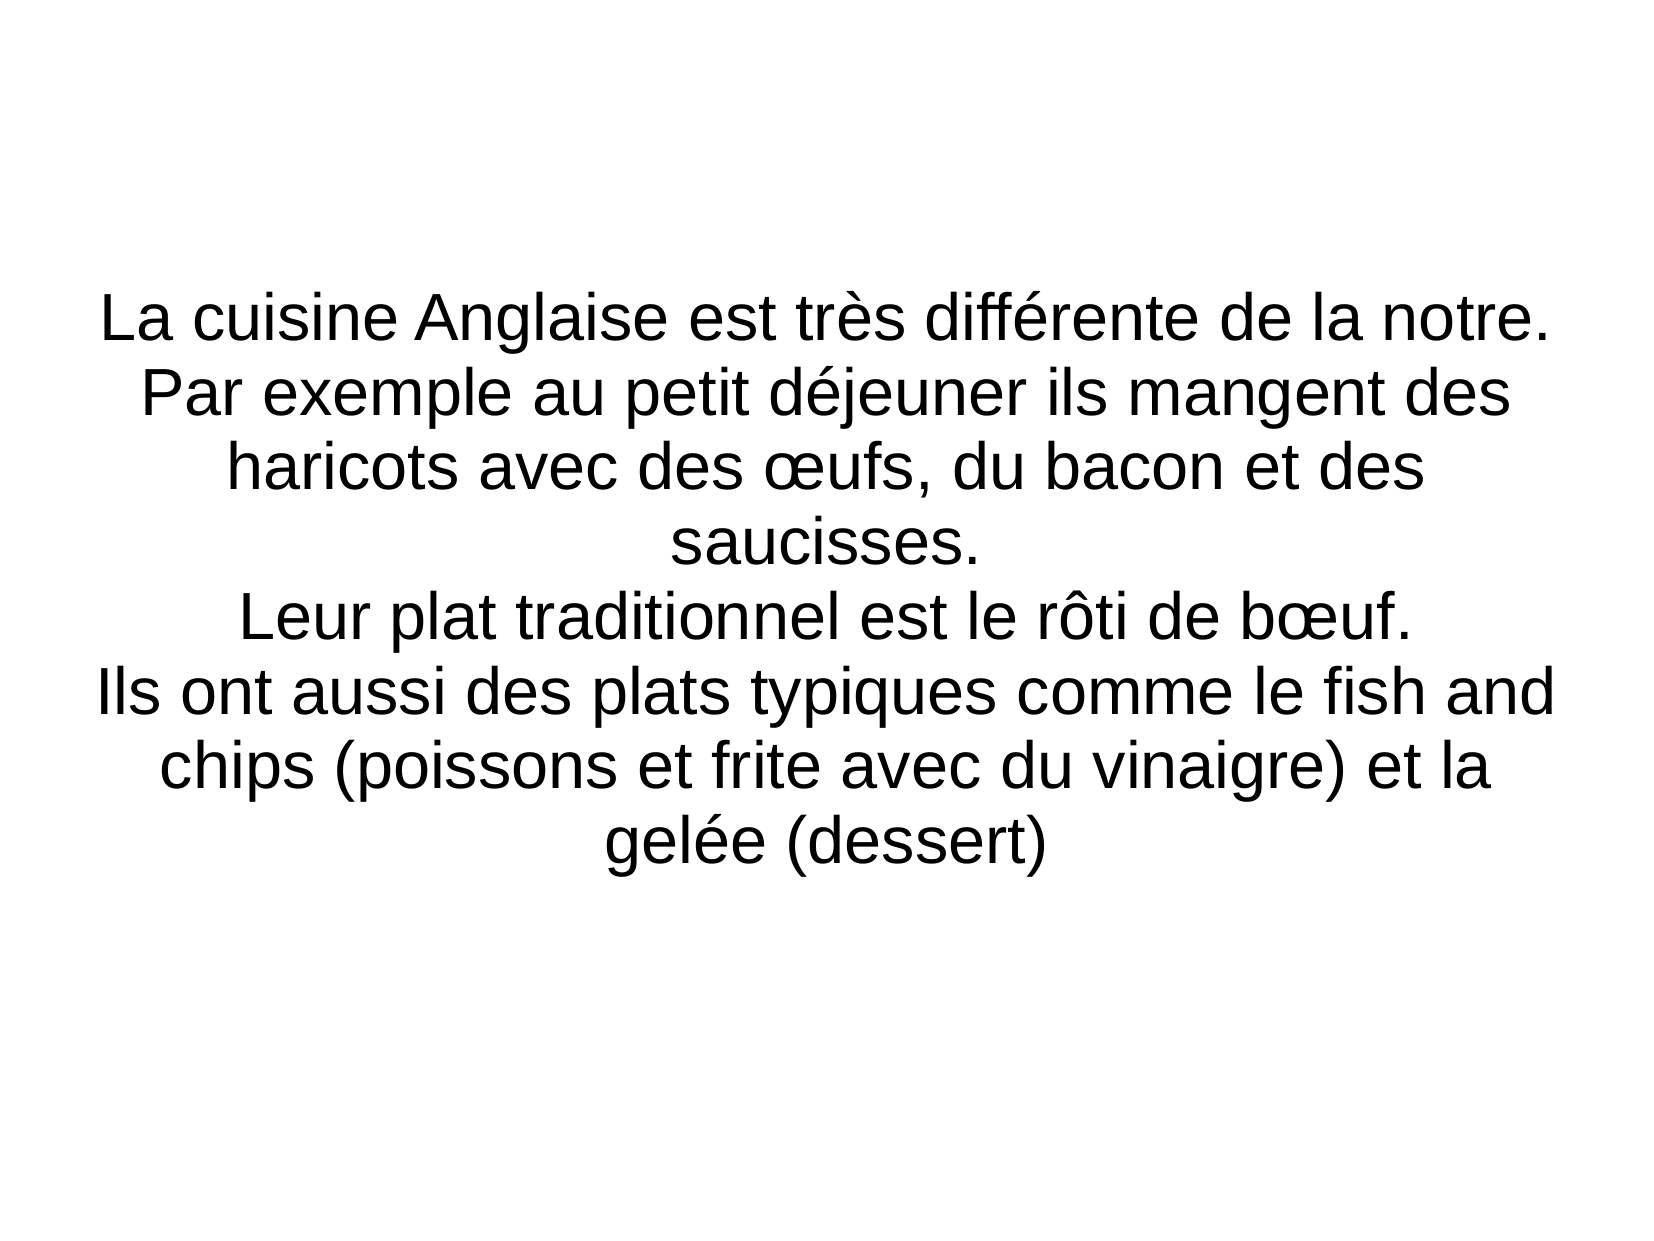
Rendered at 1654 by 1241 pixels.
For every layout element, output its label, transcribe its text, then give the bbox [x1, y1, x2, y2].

subtitle La cuisine Anglaise est très différente de la notre. Par exemple au petit déjeuner ils mangent des haricots avec des œufs, du bacon et des saucisses. Leur plat traditionnel est le rôti de bœuf. Ils ont aussi des plats typiques comme le fish and chips (poissons et frite avec du vinaigre) et la gelée (dessert) [82, 49, 1571, 1109]
